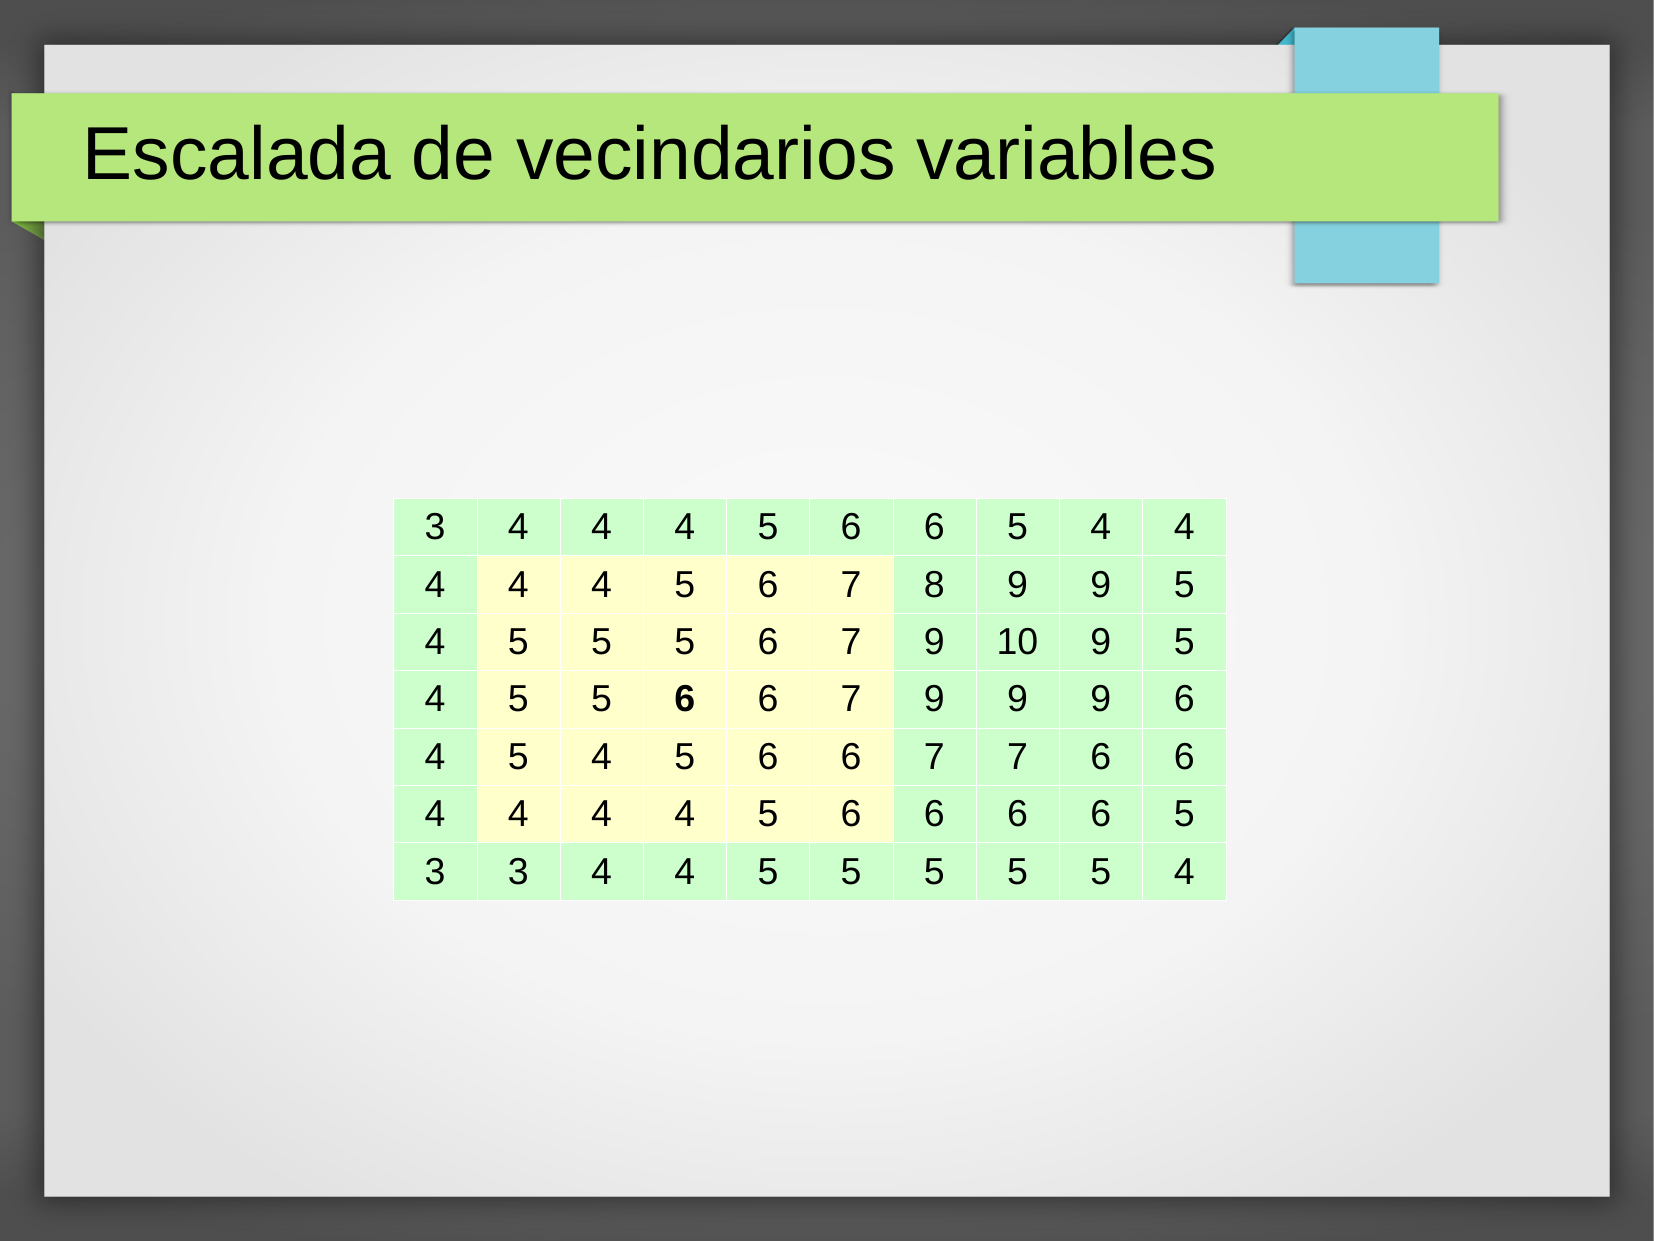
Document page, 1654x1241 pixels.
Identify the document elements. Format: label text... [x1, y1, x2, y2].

table_cell 9 [1060, 671, 1142, 728]
table_cell 9 [894, 671, 976, 728]
table_cell 5 [644, 556, 726, 613]
table_cell 4 [644, 786, 726, 842]
table_cell 8 [894, 556, 976, 613]
table_cell 7 [810, 671, 893, 728]
table_cell 5 [894, 843, 976, 900]
table_cell 6 [1060, 786, 1142, 842]
table_header 4 [561, 499, 643, 555]
table_cell 4 [644, 843, 726, 900]
table_cell 6 [810, 729, 893, 785]
table_header 4 [478, 499, 560, 555]
table_cell 6 [727, 671, 809, 728]
table_cell 5 [644, 729, 726, 785]
table_header 5 [977, 499, 1059, 555]
table_header 5 [727, 499, 809, 555]
title Escalada de vecindarios variables [82, 94, 1264, 213]
table_cell 6 [644, 671, 726, 728]
table_header 3 [394, 499, 477, 555]
table_cell 9 [894, 614, 976, 670]
table_cell 5 [1060, 843, 1142, 900]
table_cell 6 [894, 786, 976, 842]
table_cell 4 [394, 729, 477, 785]
table_cell 6 [810, 786, 893, 842]
table_header 6 [810, 499, 893, 555]
table_header 6 [894, 499, 976, 555]
table_cell 6 [727, 729, 809, 785]
table_cell 4 [394, 786, 477, 842]
table_cell 5 [478, 614, 560, 670]
table_cell 6 [1143, 671, 1226, 728]
table_cell 4 [394, 556, 477, 613]
table_header 4 [644, 499, 726, 555]
table_cell 3 [394, 843, 477, 900]
table_cell 9 [977, 671, 1059, 728]
picture [0, 0, 1654, 1241]
table_cell 4 [1143, 843, 1226, 900]
table_cell 9 [977, 556, 1059, 613]
table_cell 5 [810, 843, 893, 900]
table_cell 4 [561, 729, 643, 785]
table_cell 4 [561, 786, 643, 842]
table_cell 5 [1143, 614, 1226, 670]
table_header 4 [1060, 499, 1142, 555]
table_cell 6 [727, 614, 809, 670]
table_cell 5 [561, 671, 643, 728]
table_cell 5 [644, 614, 726, 670]
table_cell 3 [478, 843, 560, 900]
table_cell 7 [810, 614, 893, 670]
table_cell 5 [727, 843, 809, 900]
table_cell 5 [727, 786, 809, 842]
table_cell 4 [478, 786, 560, 842]
table_cell 4 [561, 843, 643, 900]
table_cell 6 [1060, 729, 1142, 785]
table_cell 7 [810, 556, 893, 613]
table_header 4 [1143, 499, 1226, 555]
table_cell 6 [1143, 729, 1226, 785]
table_cell 6 [977, 786, 1059, 842]
table_cell 4 [394, 671, 477, 728]
table_cell 5 [1143, 786, 1226, 842]
table_cell 4 [478, 556, 560, 613]
table_cell 5 [561, 614, 643, 670]
table_cell 5 [478, 729, 560, 785]
table_cell 7 [894, 729, 976, 785]
table_cell 5 [977, 843, 1059, 900]
table_cell 9 [1060, 556, 1142, 613]
table_cell 5 [478, 671, 560, 728]
table_cell 7 [977, 729, 1059, 785]
table_cell 6 [727, 556, 809, 613]
table_cell 4 [561, 556, 643, 613]
table_cell 5 [1143, 556, 1226, 613]
table_cell 9 [1060, 614, 1142, 670]
table_cell 4 [394, 614, 477, 670]
table_cell 10 [977, 614, 1059, 670]
